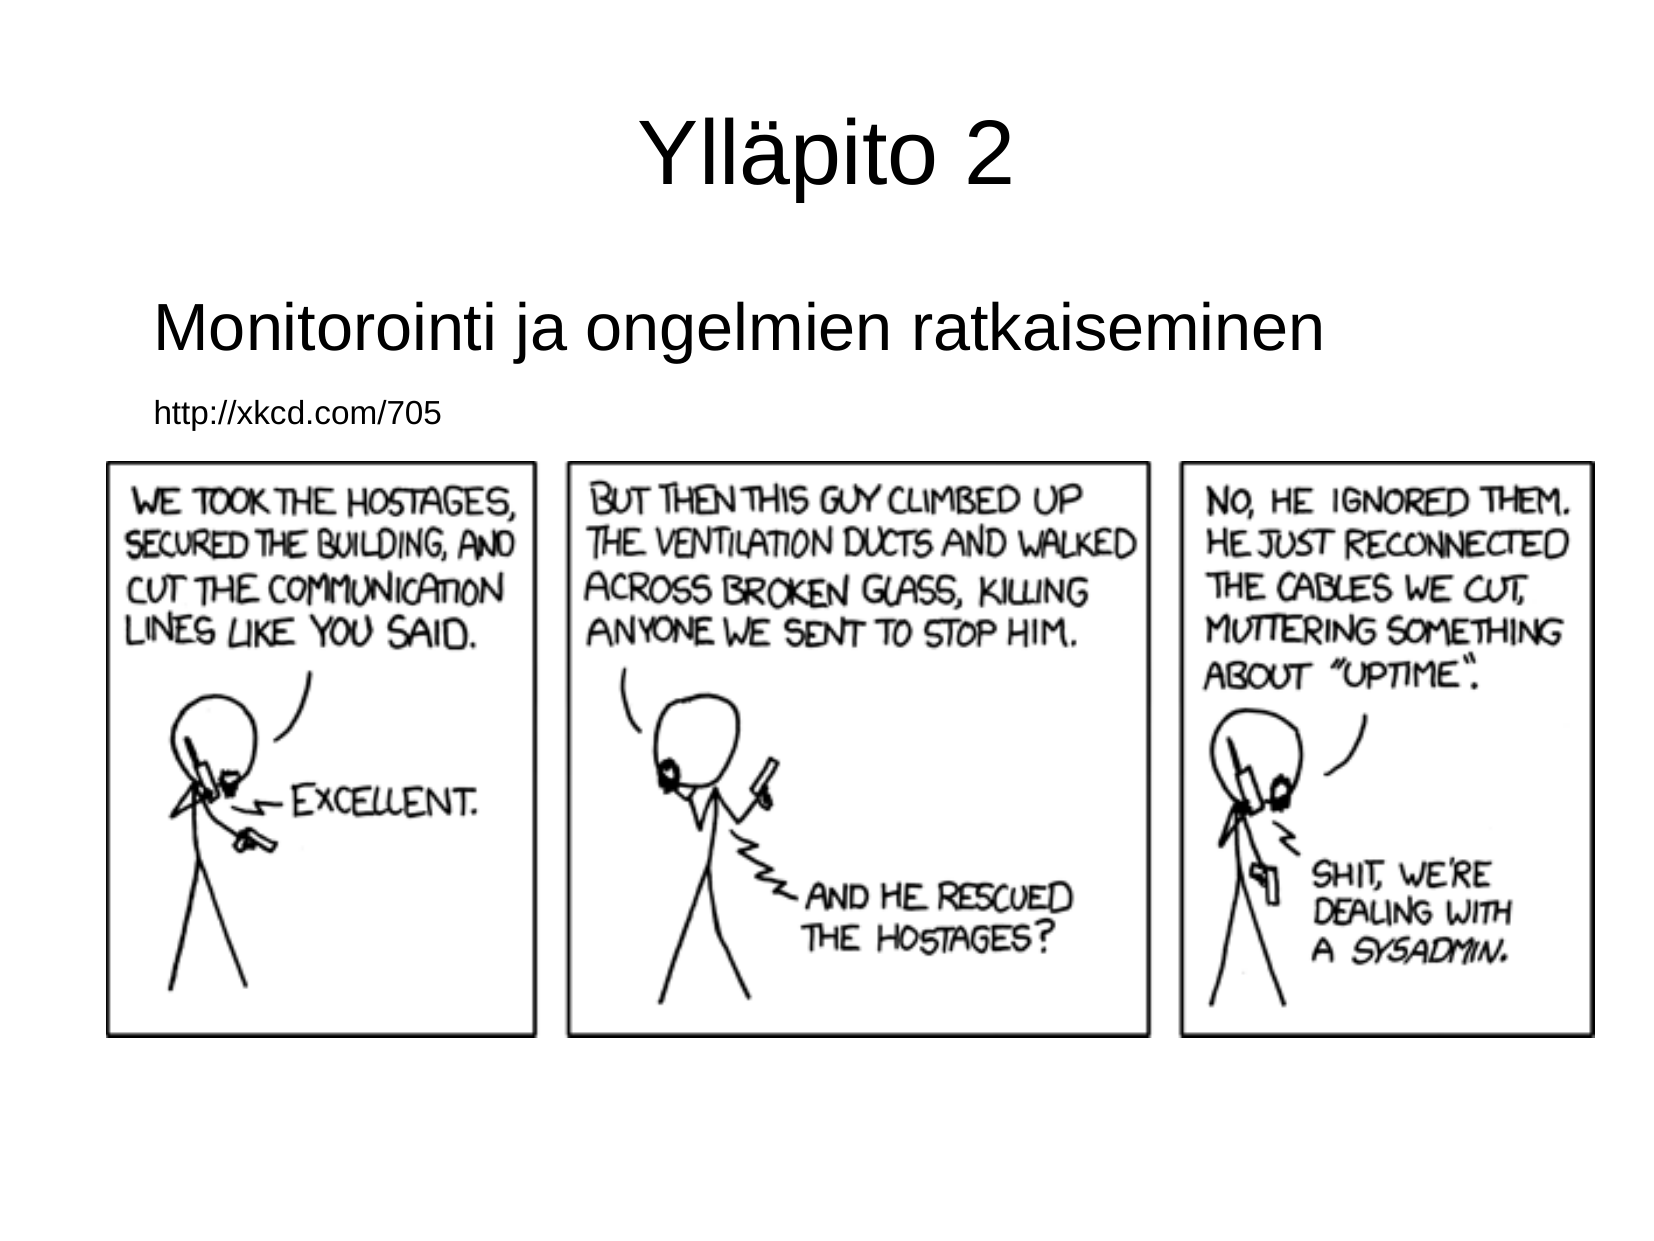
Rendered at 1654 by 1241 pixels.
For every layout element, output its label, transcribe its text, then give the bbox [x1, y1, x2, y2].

title Ylläpito 2 [82, 49, 1571, 257]
picture [106, 461, 1595, 1039]
list Monitorointi ja ongelmien ratkaiseminen http://xkcd.com/705 [82, 290, 1571, 438]
